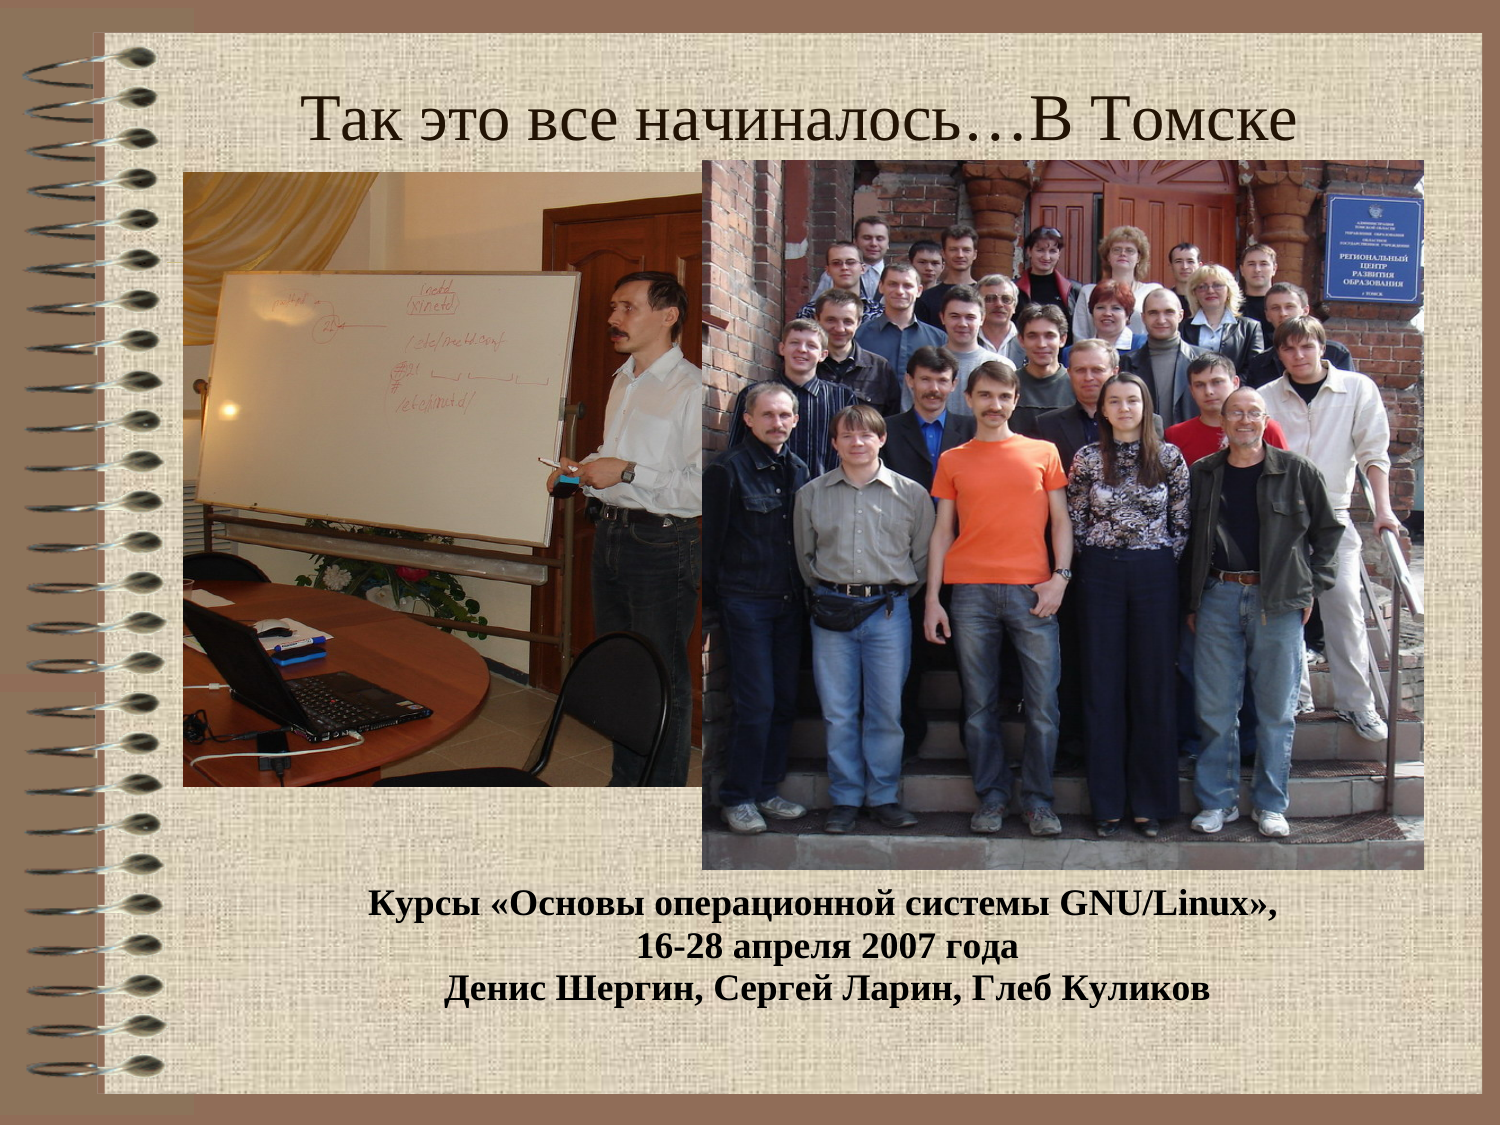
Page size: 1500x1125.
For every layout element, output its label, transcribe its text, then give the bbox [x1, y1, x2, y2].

title Так это все начиналось…В Томске [174, 62, 1425, 173]
list Курсы «Основы операционной системы GNU/Linux», 16-28 апреля 2007 года Денис Шергин, Сергей Ларин, Глеб Куликов [230, 881, 1426, 1035]
picture [0, 8, 1483, 1115]
